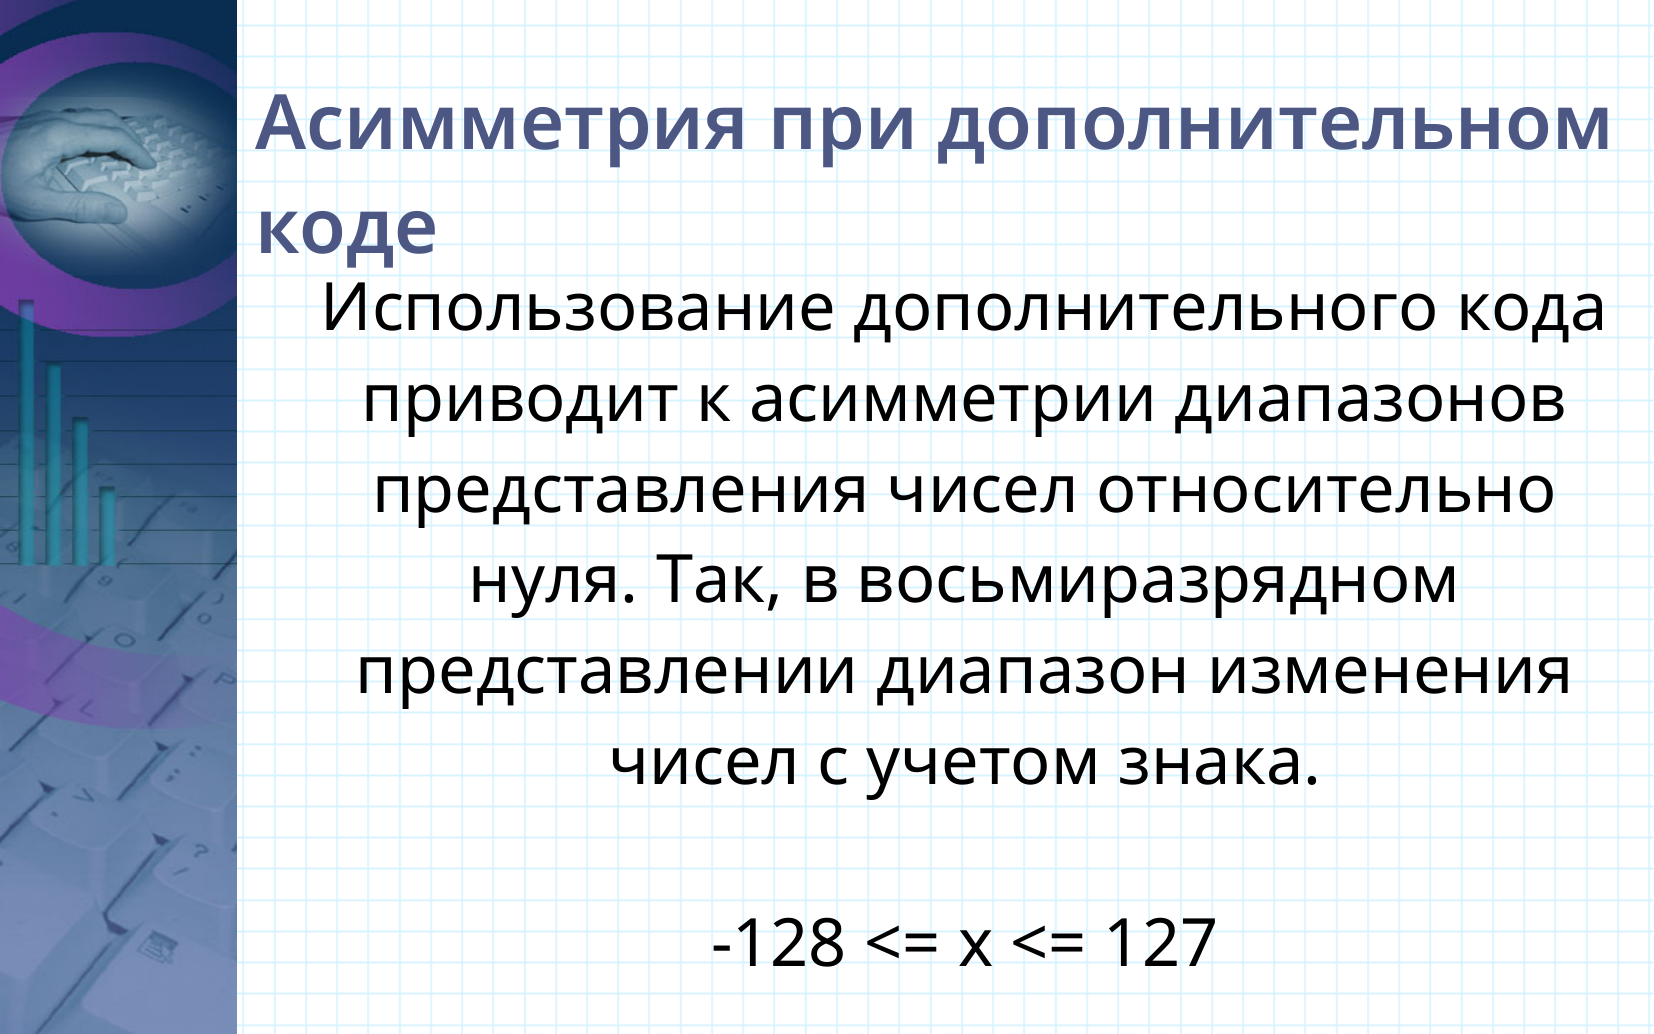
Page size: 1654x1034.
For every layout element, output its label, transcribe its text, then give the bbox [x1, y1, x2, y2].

title Асимметрия при дополнительном коде [254, 80, 1640, 264]
picture [0, 0, 1654, 1034]
subtitle Использование дополнительного кода приводит к асимметрии диапазонов представления чисел относительно нуля. Так, в восьмиразрядном представлении диапазон изменения чисел с учетом знака. -128 <= x <= 127 [254, 302, 1640, 943]
